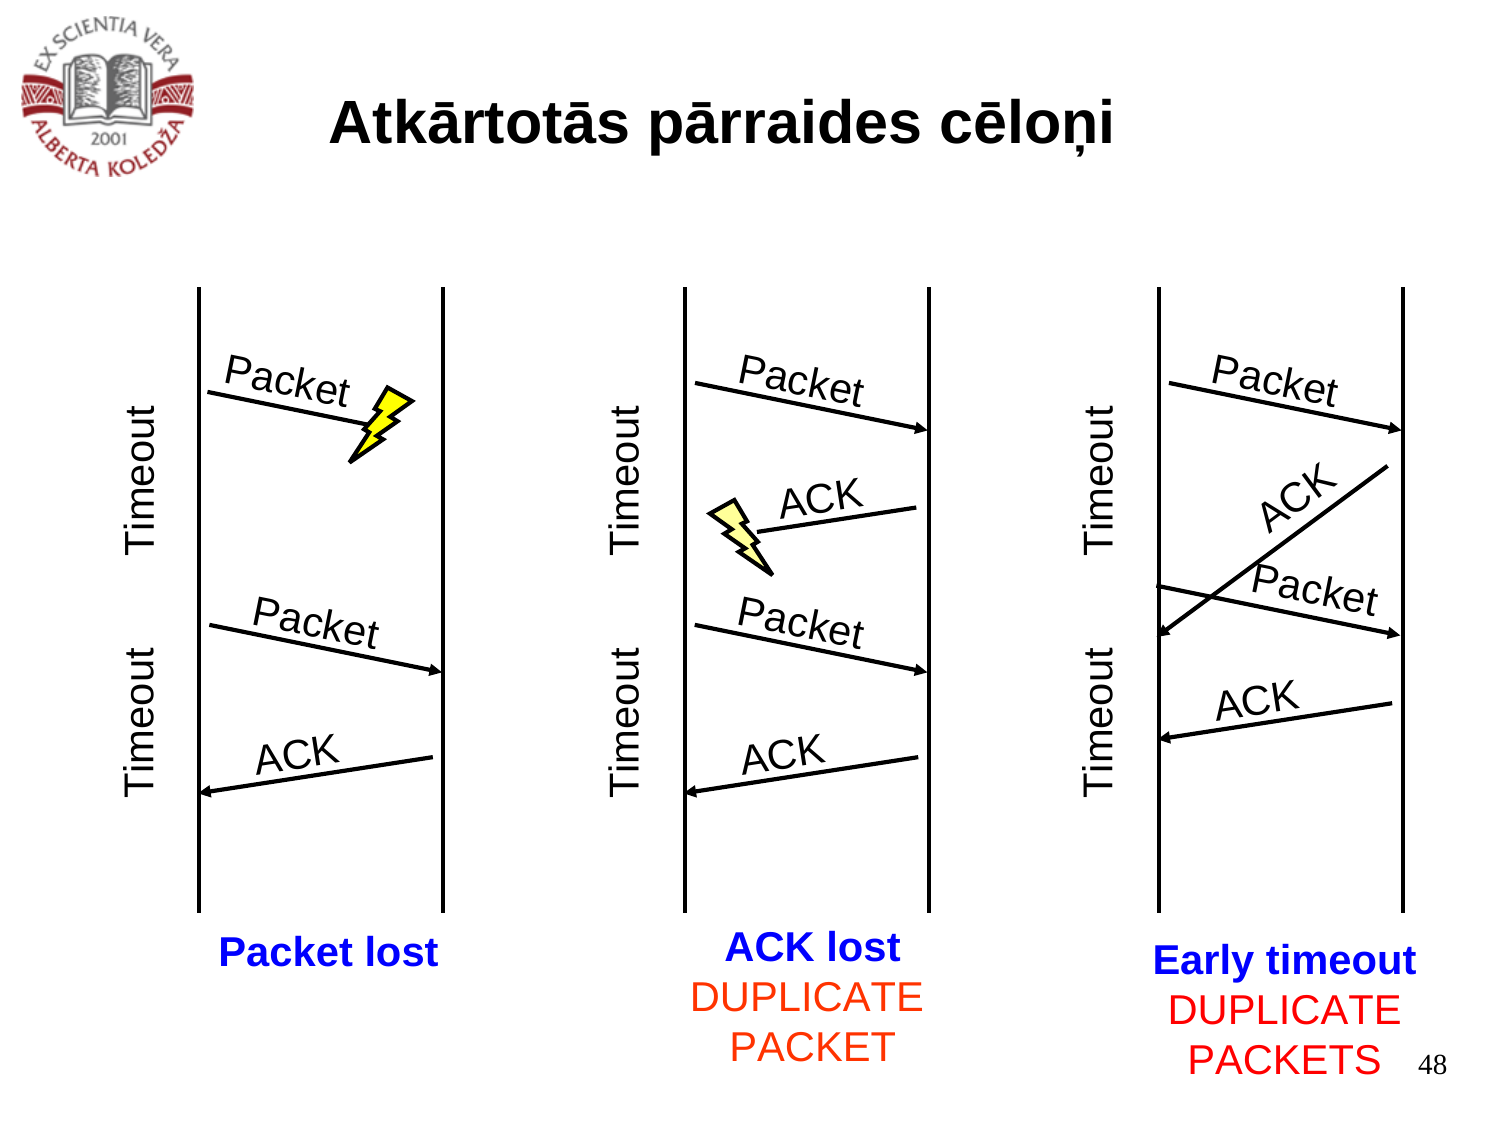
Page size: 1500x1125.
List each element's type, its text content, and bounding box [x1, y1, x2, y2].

text_box Packet [718, 331, 886, 427]
text_box Timeout [589, 623, 655, 823]
text_box Timeout [1063, 381, 1129, 581]
text_box <skaitlis> [1312, 1037, 1463, 1101]
text_box Early timeout DUPLICATE PACKETS [1137, 924, 1432, 1091]
text_box [349, 387, 412, 463]
text_box Packet [204, 331, 372, 427]
text_box Timeout [589, 381, 655, 581]
text_box Timeout [104, 381, 170, 581]
text_box Timeout [1063, 623, 1129, 823]
text_box ACK [757, 454, 882, 538]
text_box Packet [1192, 331, 1360, 427]
text_box Packet [717, 573, 886, 669]
text_box Packet lost [203, 917, 454, 983]
text_box ACK [234, 711, 359, 794]
text_box ACK [720, 711, 845, 794]
text_box [709, 500, 773, 576]
text_box Timeout [103, 623, 170, 823]
text_box Packet [232, 573, 400, 669]
text_box ACK [1228, 435, 1361, 547]
text_box Packet [1231, 539, 1400, 636]
text_box ACK [1193, 657, 1318, 740]
text_box ACK lost DUPLICATE PACKET [675, 912, 951, 1078]
title Atkārtotās pārraides cēloņi [50, 62, 1374, 175]
picture [21, 16, 194, 177]
